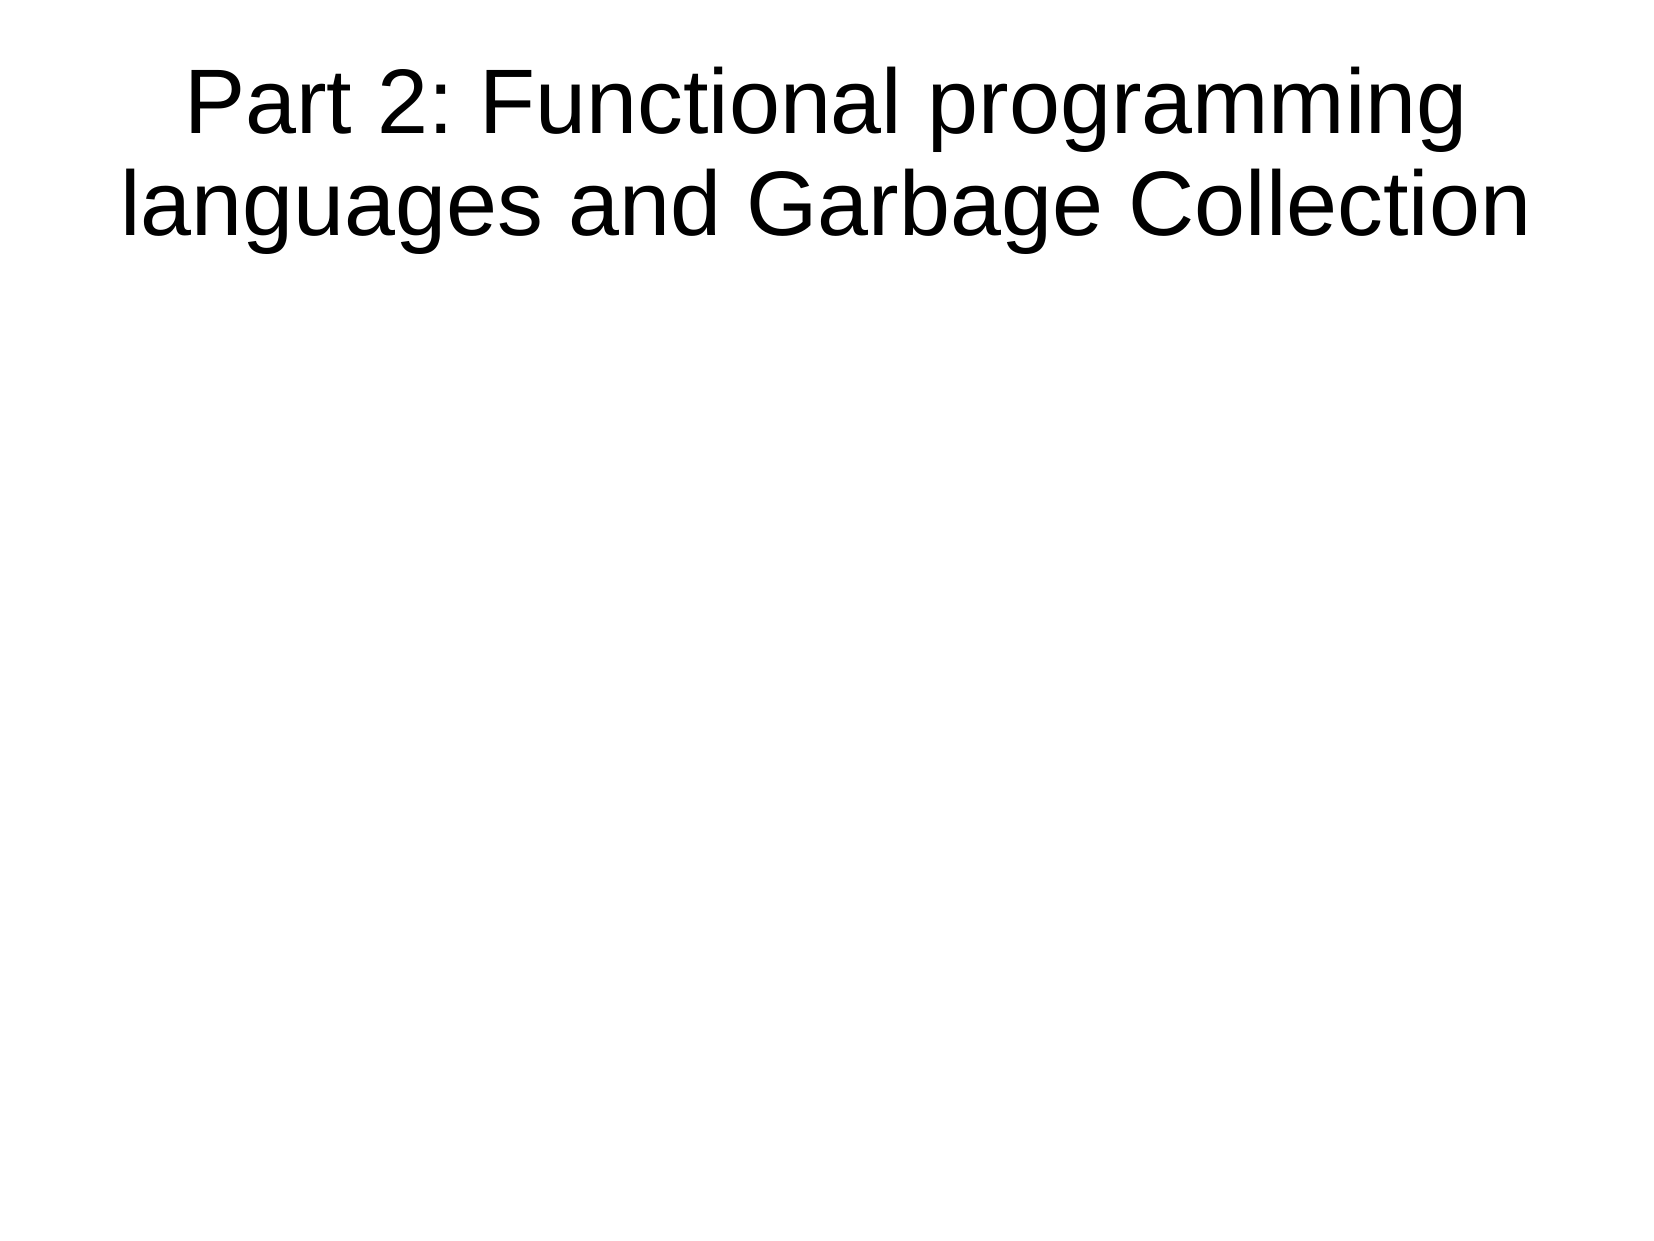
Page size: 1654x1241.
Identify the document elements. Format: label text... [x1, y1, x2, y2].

title Part 2: Functional programming languages and Garbage Collection [82, 49, 1571, 257]
